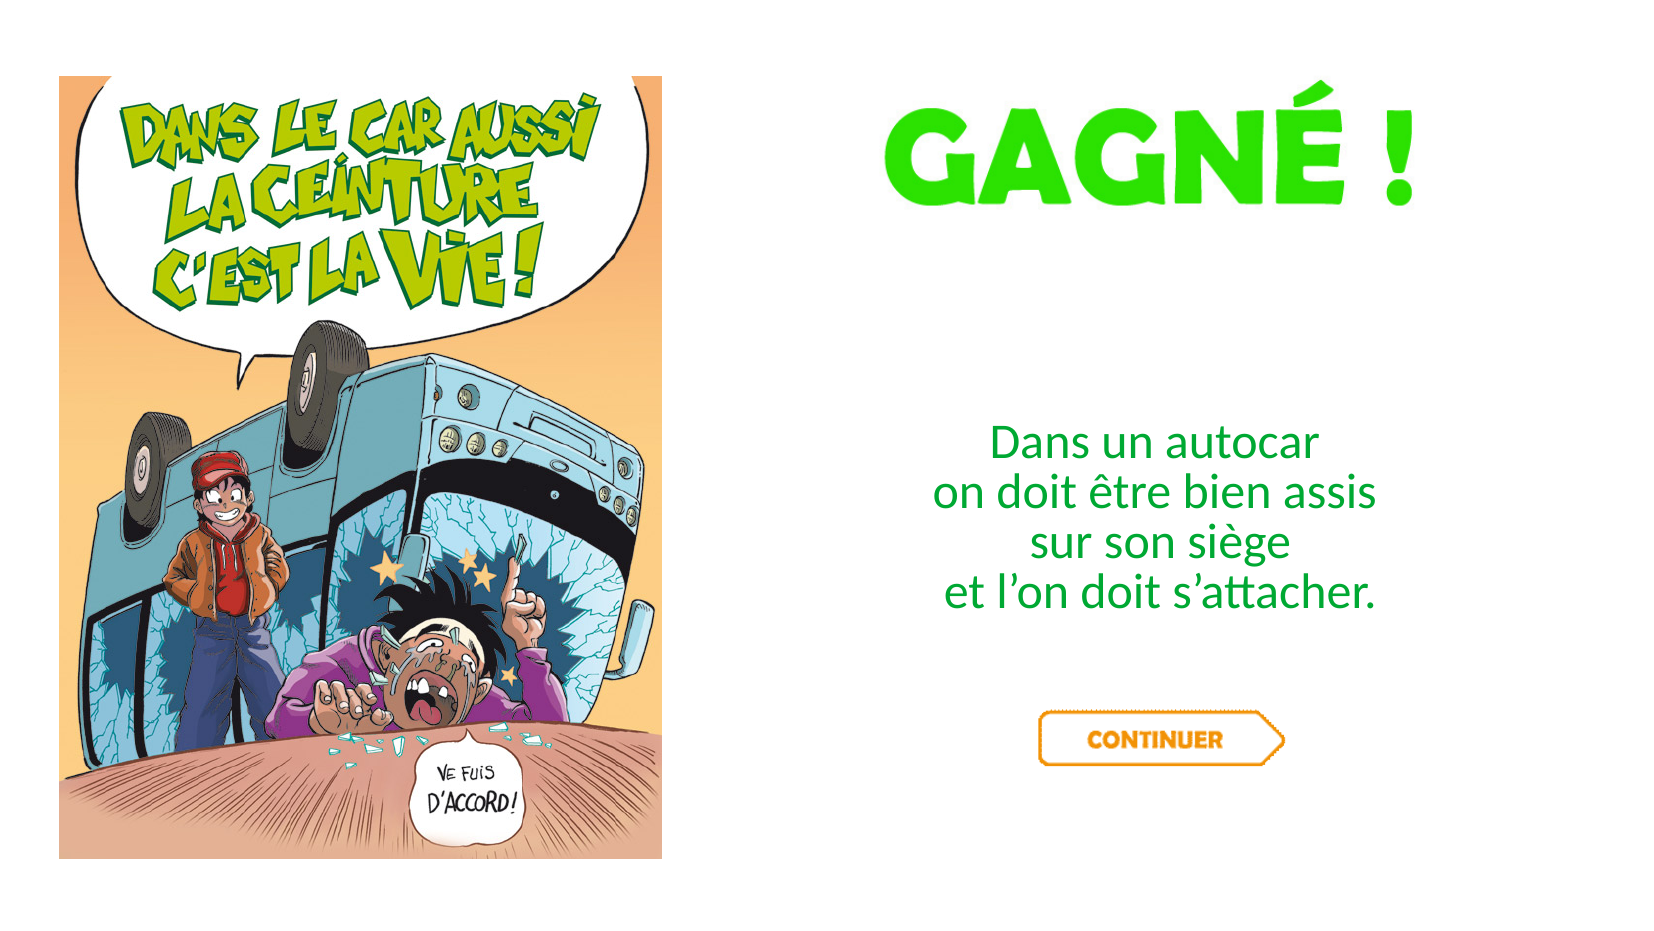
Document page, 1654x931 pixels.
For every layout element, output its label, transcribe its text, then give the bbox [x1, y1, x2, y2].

picture [1037, 708, 1288, 769]
text_box Dans un autocar on doit être bien assis sur son siège et l’on doit s’attacher. [708, 413, 1613, 650]
picture [59, 76, 662, 859]
picture [846, 59, 1459, 237]
